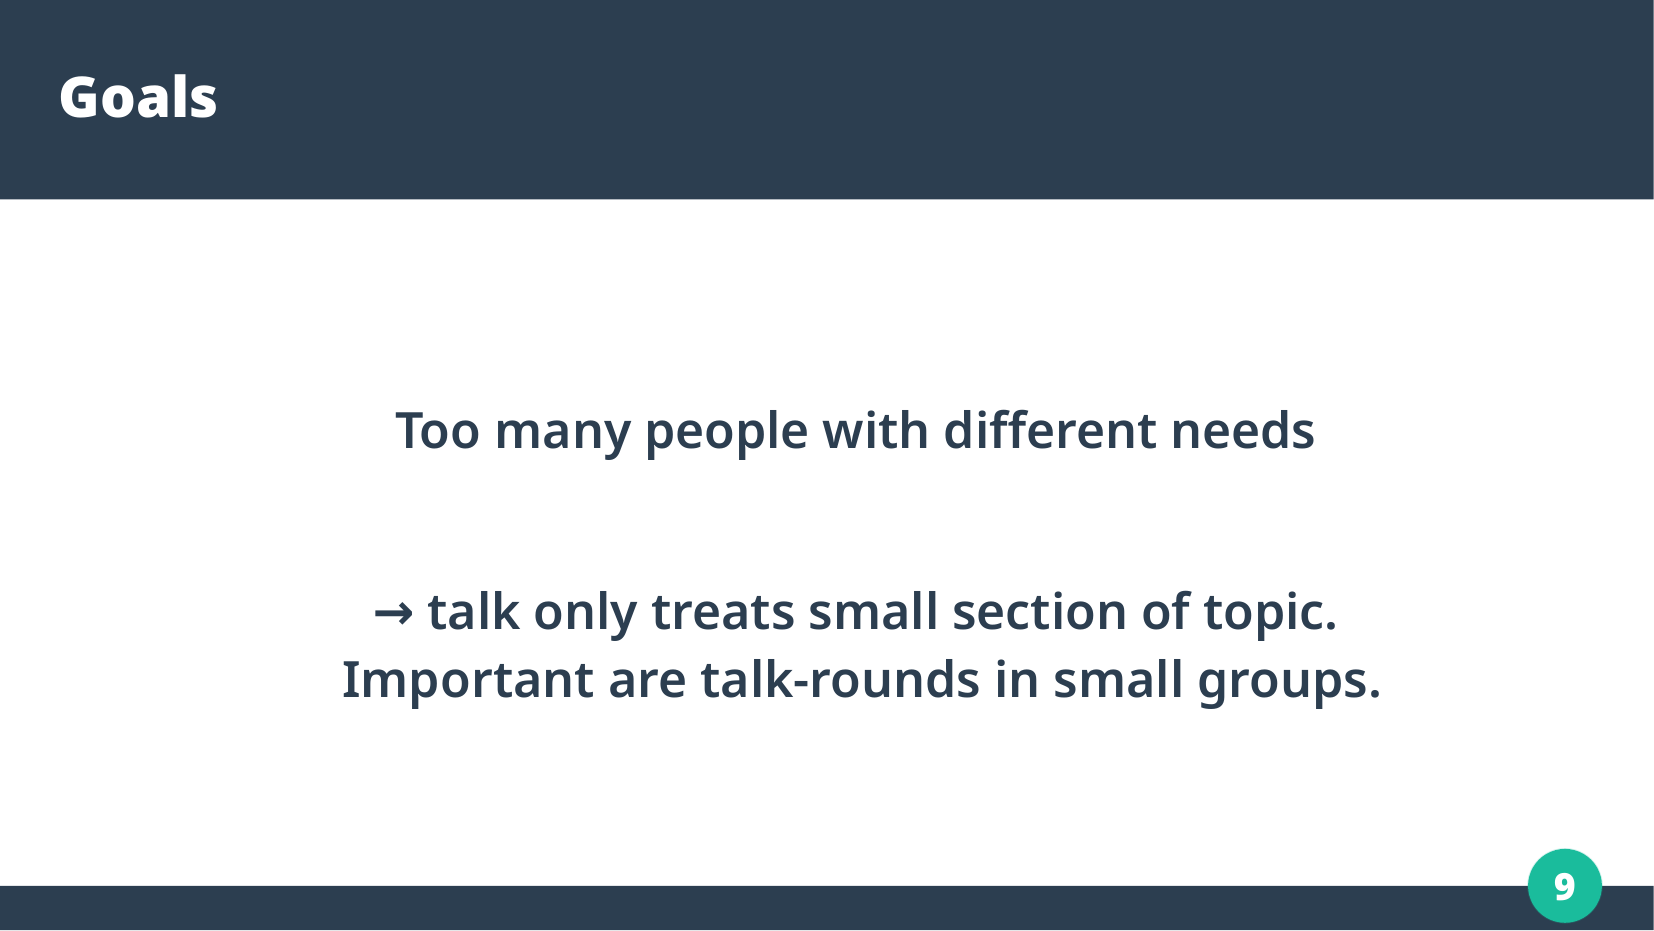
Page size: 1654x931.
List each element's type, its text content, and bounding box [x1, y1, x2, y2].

list Too many people with different needs → talk only treats small section of topic. Important are talk-rounds in small groups. [59, 243, 1595, 864]
title Goals [59, 37, 1595, 155]
